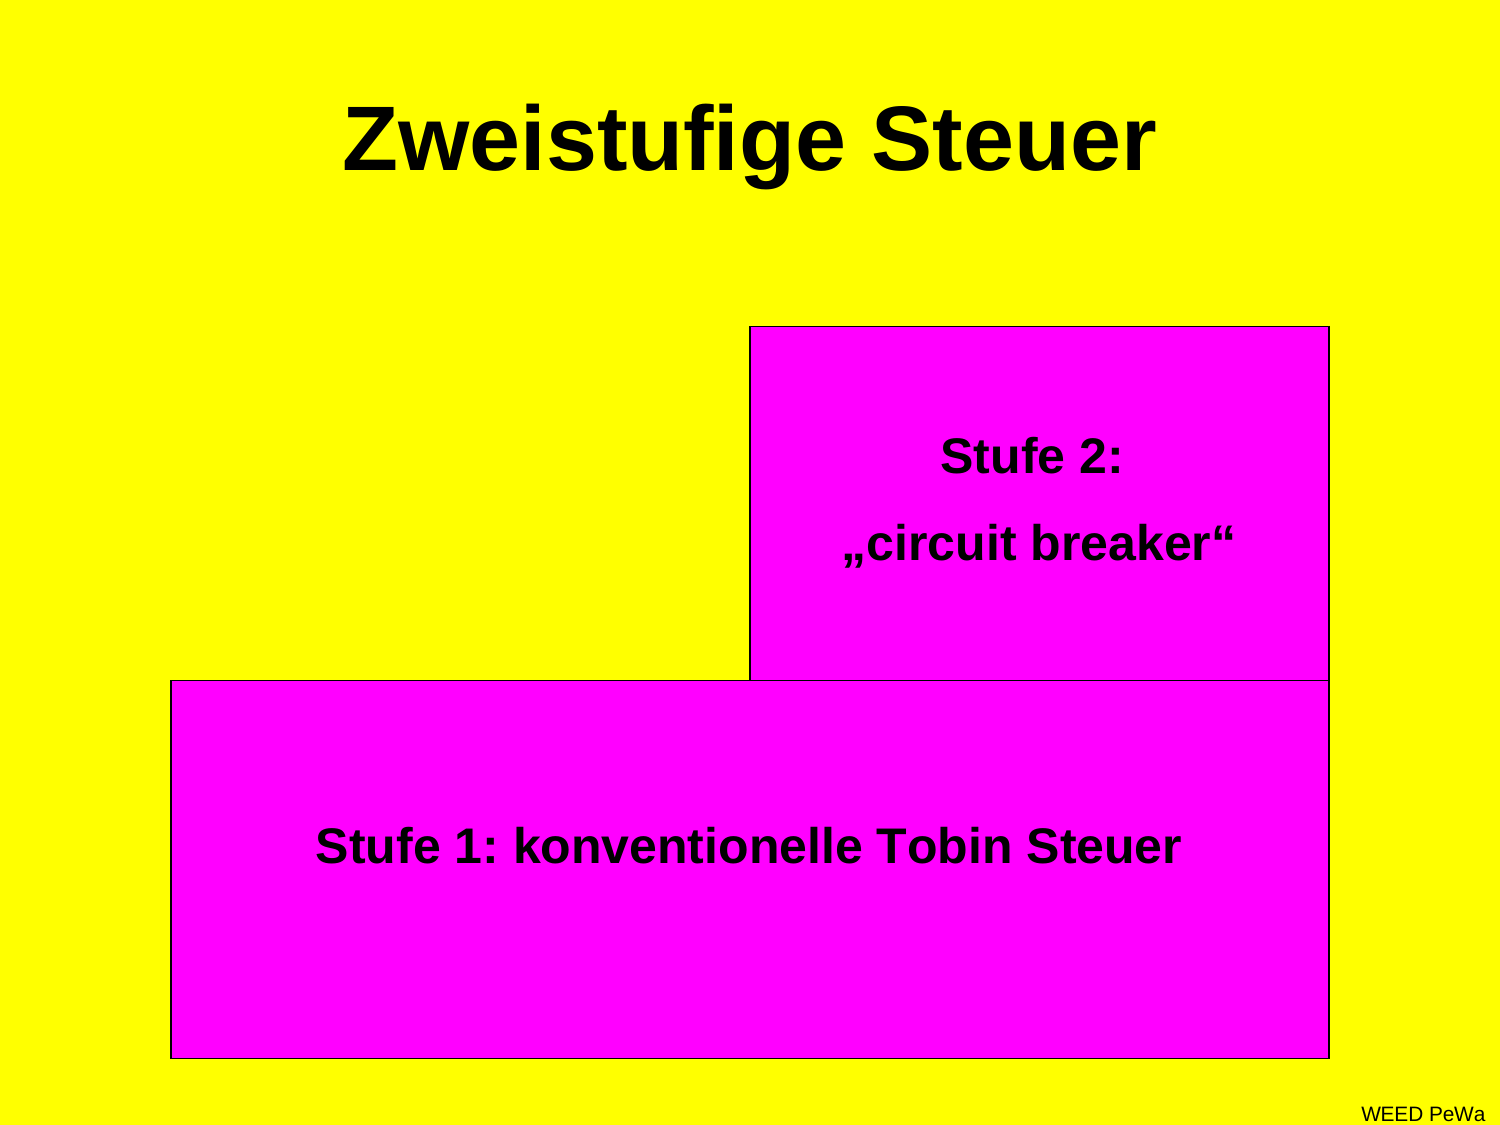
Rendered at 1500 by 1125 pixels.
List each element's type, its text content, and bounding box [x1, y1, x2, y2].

text_box WEED PeWa [1216, 1095, 1500, 1125]
text_box Stufe 1: konventionelle Tobin Steuer [301, 810, 1258, 882]
title Zweistufige Steuer [75, 45, 1426, 233]
text_box [171, 326, 1329, 1059]
text_box Stufe 2: „circuit breaker“ [797, 420, 1282, 580]
